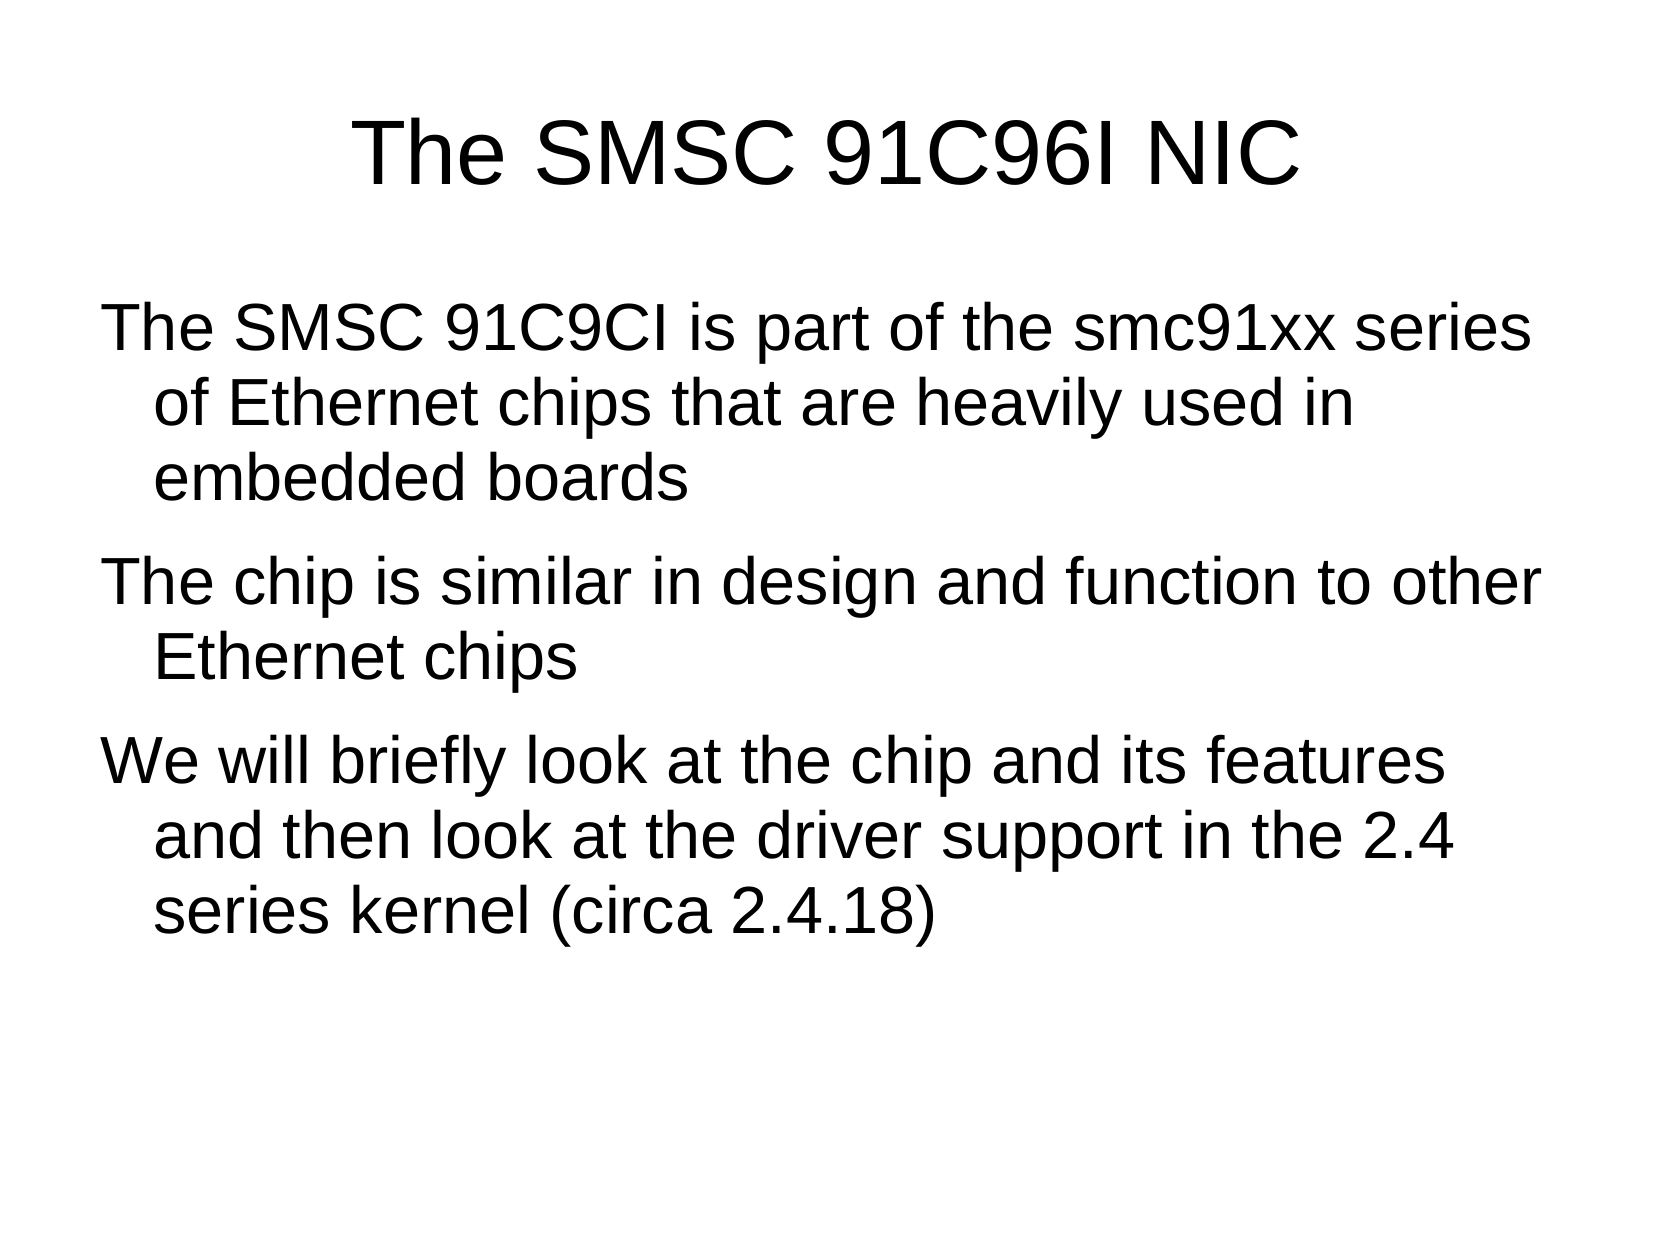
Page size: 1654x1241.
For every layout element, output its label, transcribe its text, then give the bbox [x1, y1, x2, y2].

title The SMSC 91C96I NIC [82, 56, 1571, 250]
list The SMSC 91C9CI is part of the smc91xx series of Ethernet chips that are heavily used in embedded boards The chip is similar in design and function to other Ethernet chips We will briefly look at the chip and its features and then look at the driver support in the 2.4 series kernel (circa 2.4.18) [82, 290, 1571, 1094]
